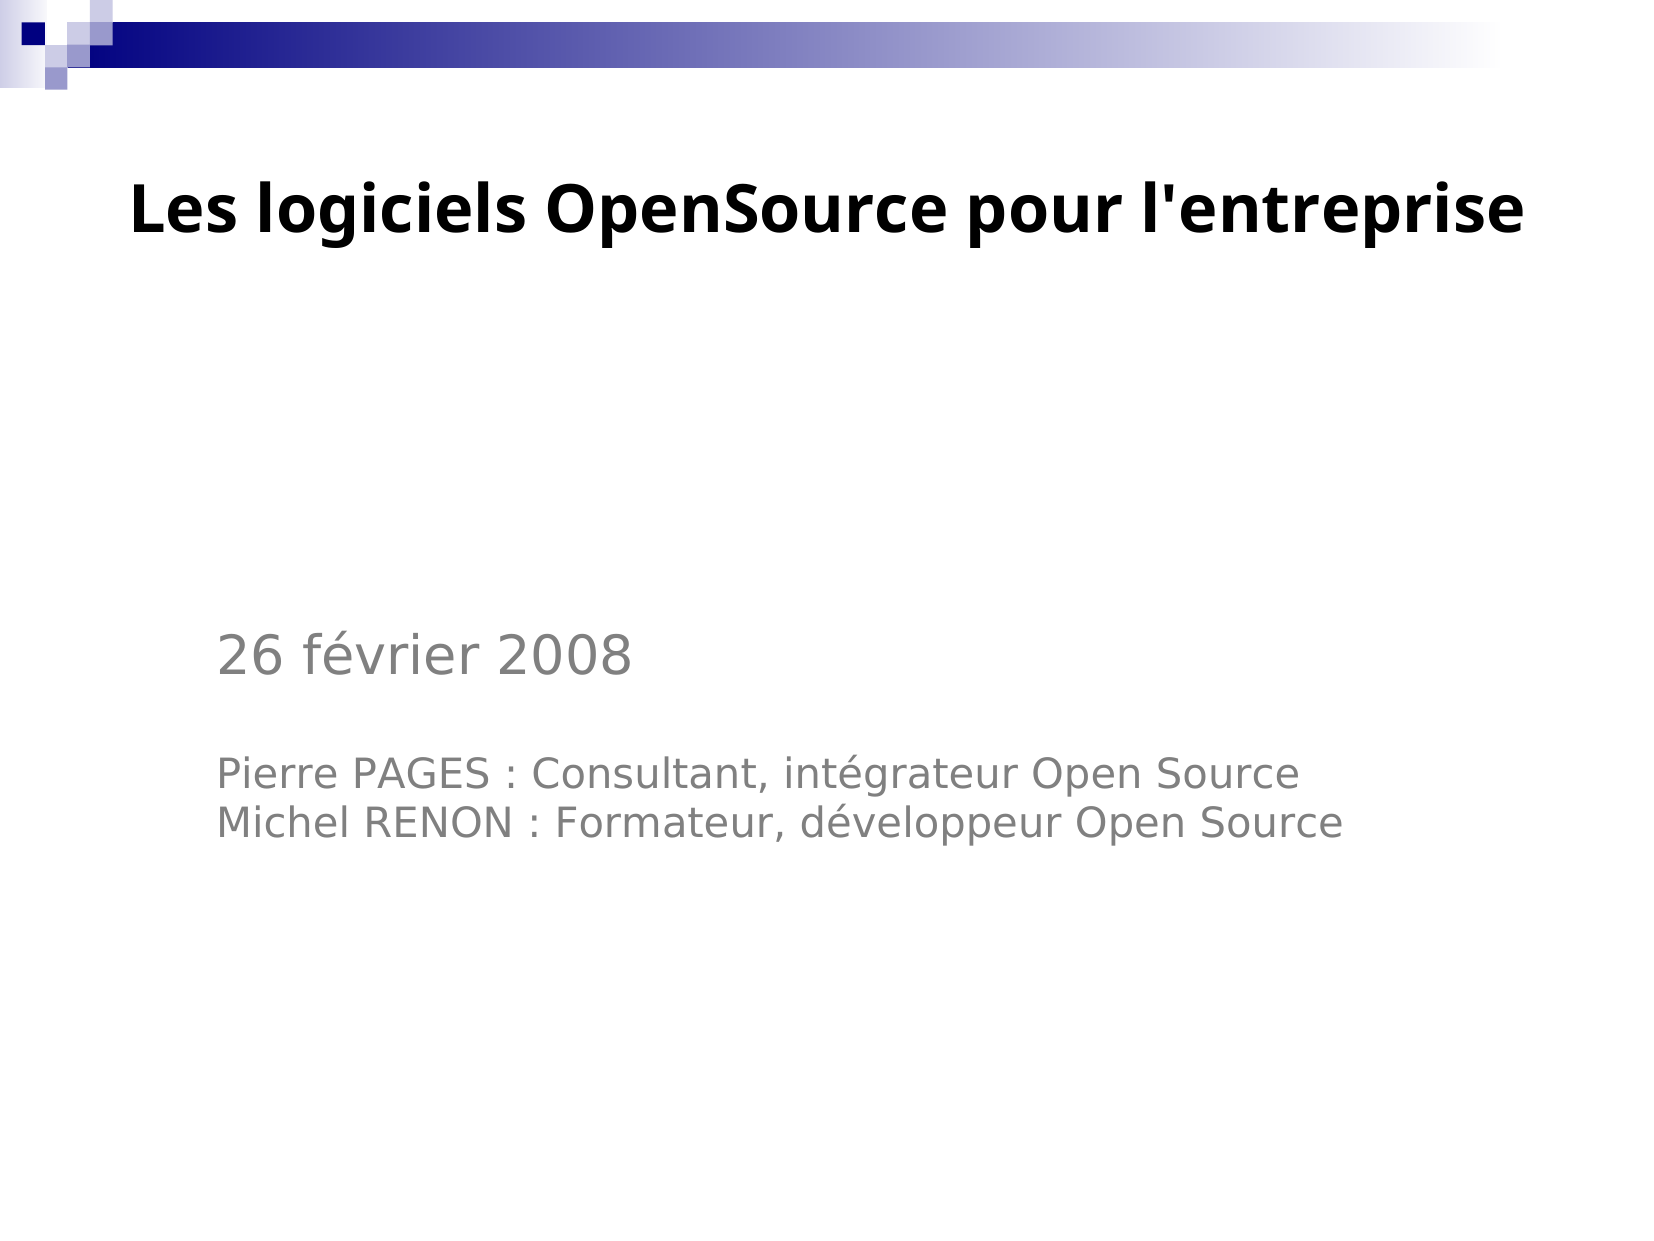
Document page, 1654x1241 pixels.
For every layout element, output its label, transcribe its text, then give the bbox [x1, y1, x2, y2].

subtitle 26 février 2008 Pierre PAGES : Consultant, intégrateur Open Source Michel RENON : Formateur, développeur Open Source [121, 344, 1534, 1127]
title Les logiciels OpenSource pour l'entreprise [121, 102, 1534, 311]
